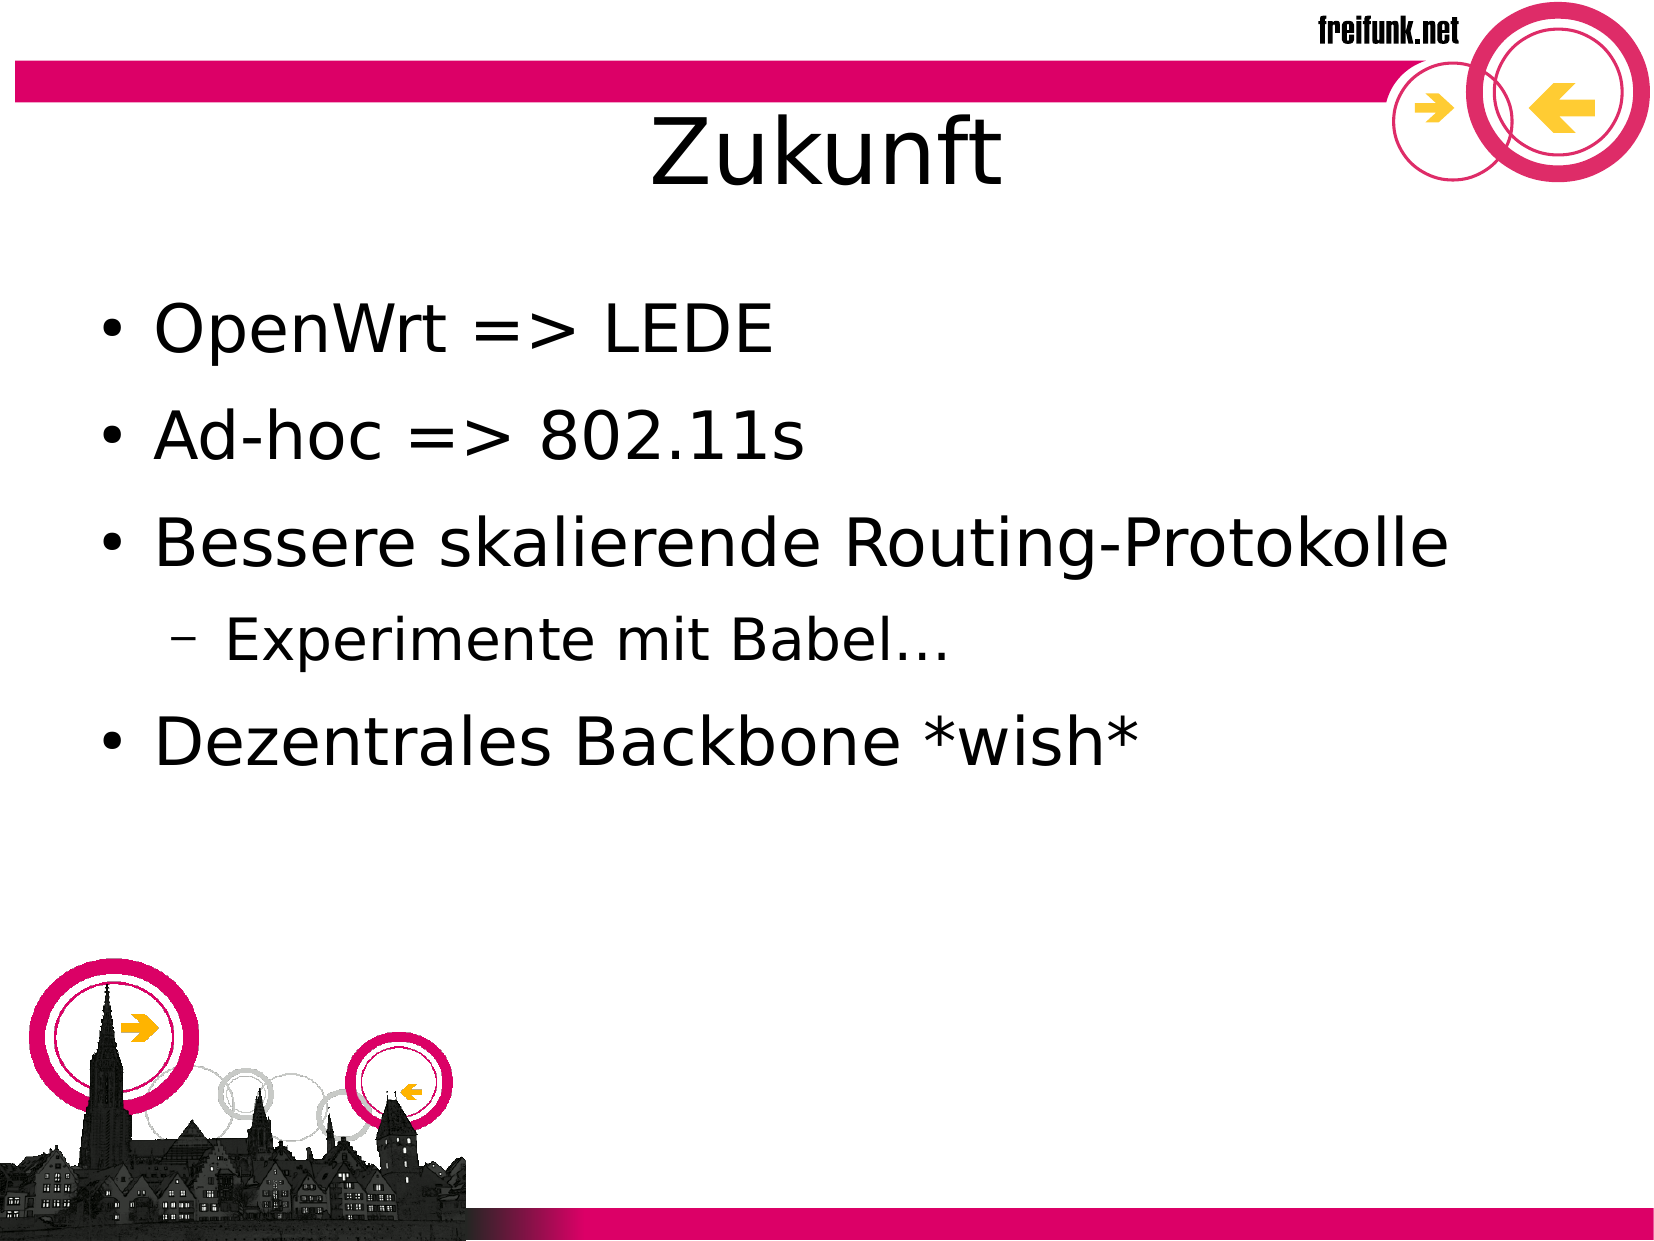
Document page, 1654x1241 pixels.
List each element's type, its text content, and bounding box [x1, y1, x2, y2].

list OpenWrt => LEDE Ad-hoc => 802.11s Bessere skalierende Routing-Protokolle Experimente mit Babel… Dezentrales Backbone *wish* [82, 290, 1571, 1010]
title Zukunft [82, 49, 1571, 257]
